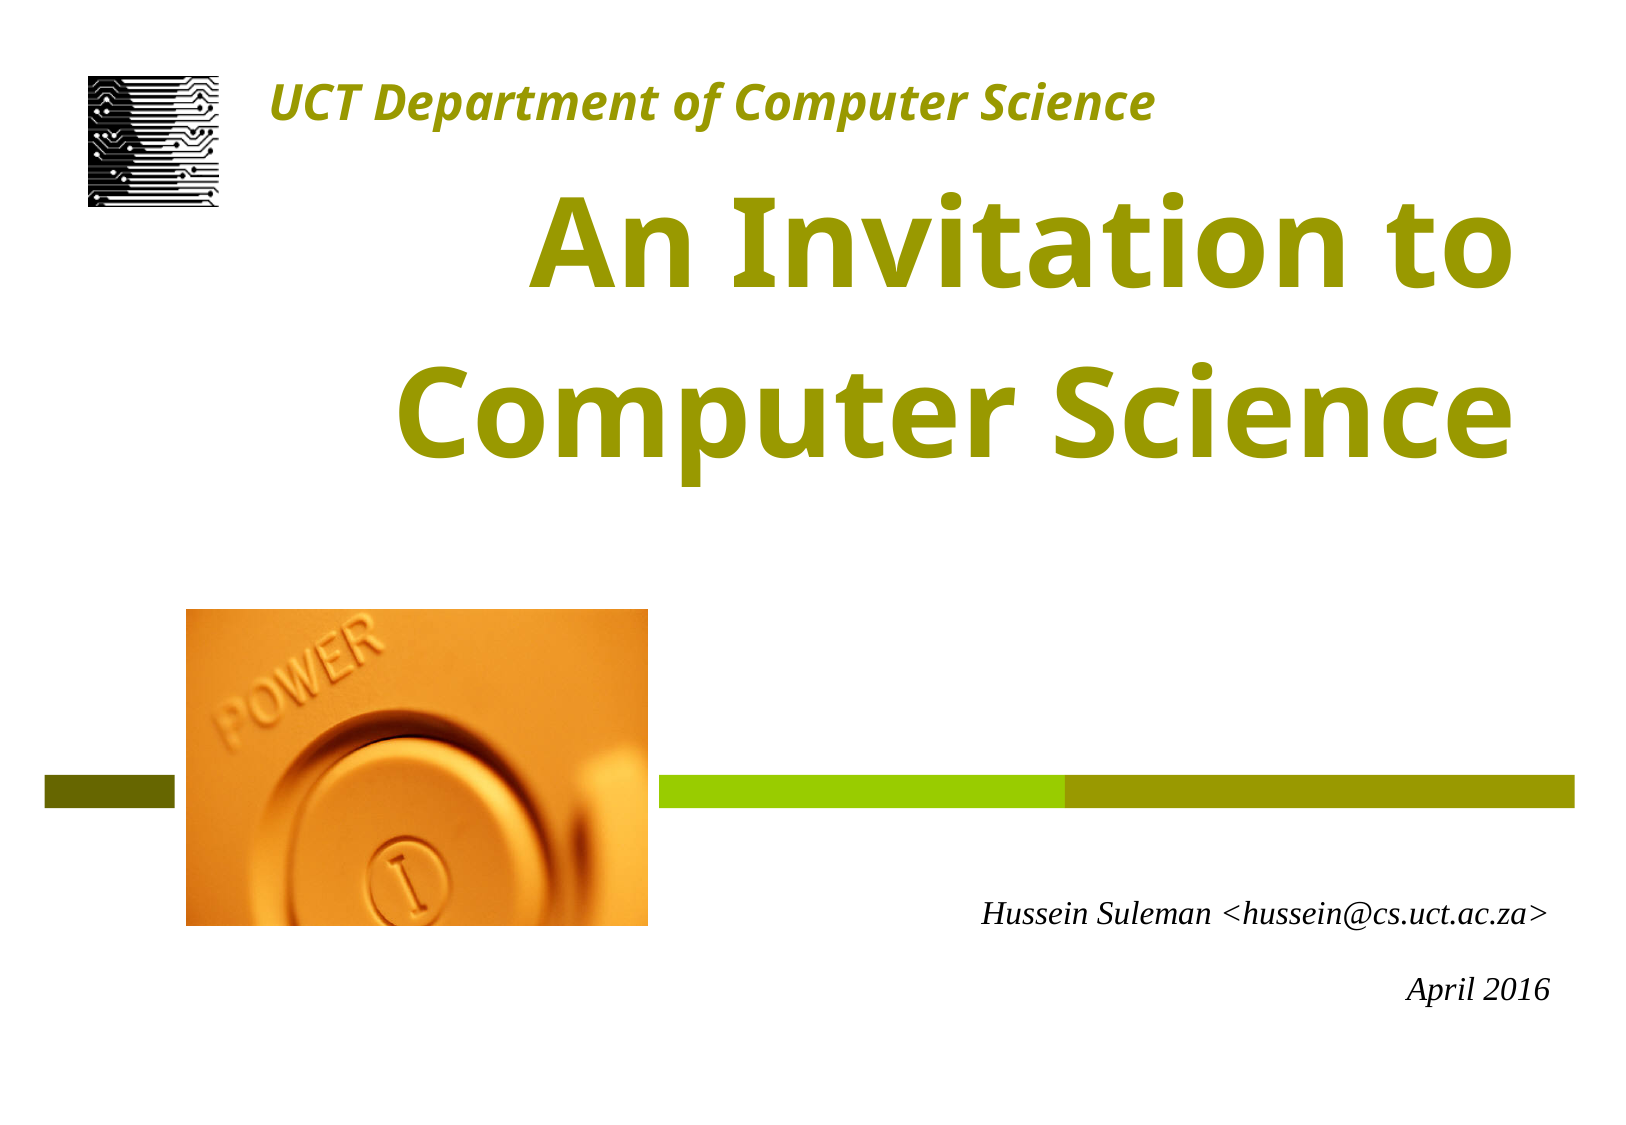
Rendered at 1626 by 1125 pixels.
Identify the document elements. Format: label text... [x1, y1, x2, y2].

picture [186, 609, 648, 926]
text_box UCT Department of Computer Science [253, 88, 1329, 134]
picture [88, 76, 219, 207]
subtitle Hussein Suleman <hussein@cs.uct.ac.za> April 2016 [741, 893, 1566, 1049]
title An Invitation to Computer Science [206, 206, 1533, 502]
text_box [174, 597, 659, 941]
